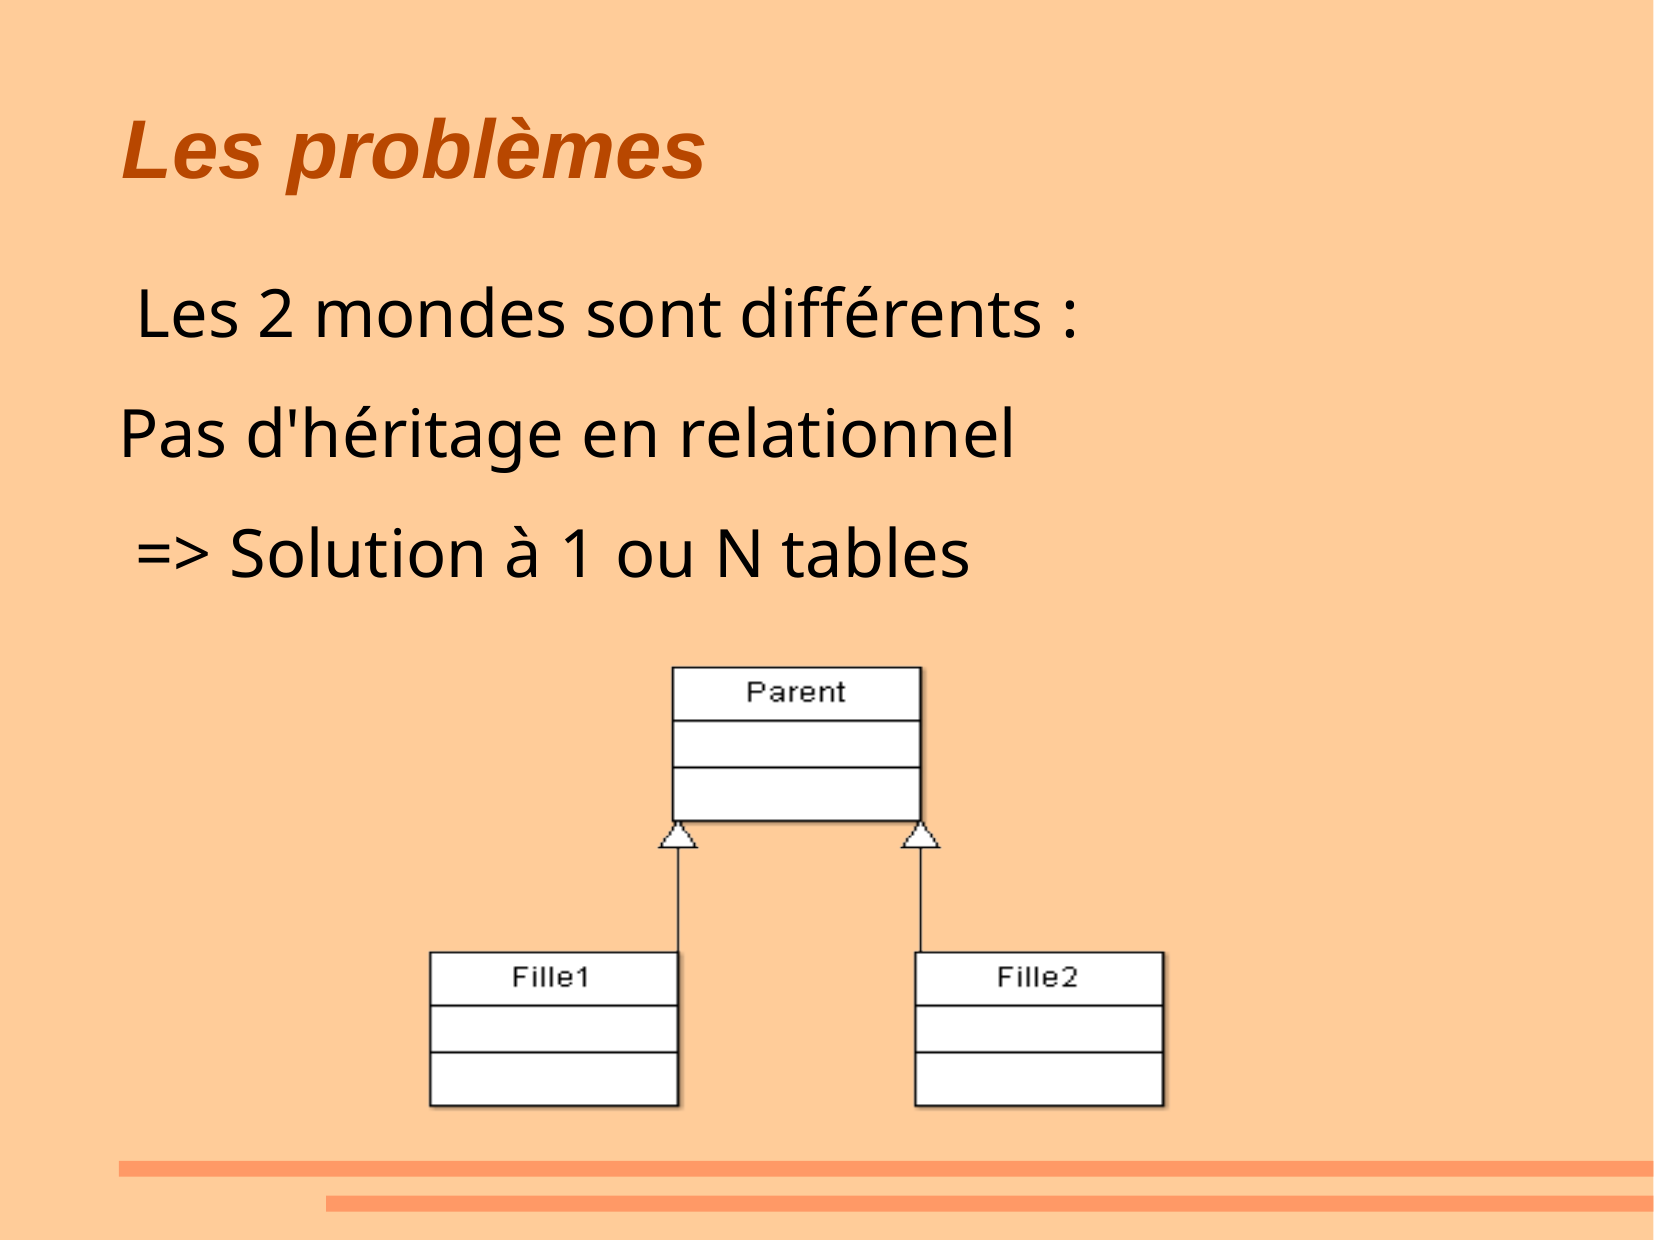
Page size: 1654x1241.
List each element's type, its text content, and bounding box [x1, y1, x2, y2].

picture [413, 649, 1182, 1132]
title Les problèmes [121, 46, 1534, 254]
list Les 2 mondes sont différents : Pas d'héritage en relationnel => Solution à 1 ou N tables [118, 265, 1558, 653]
